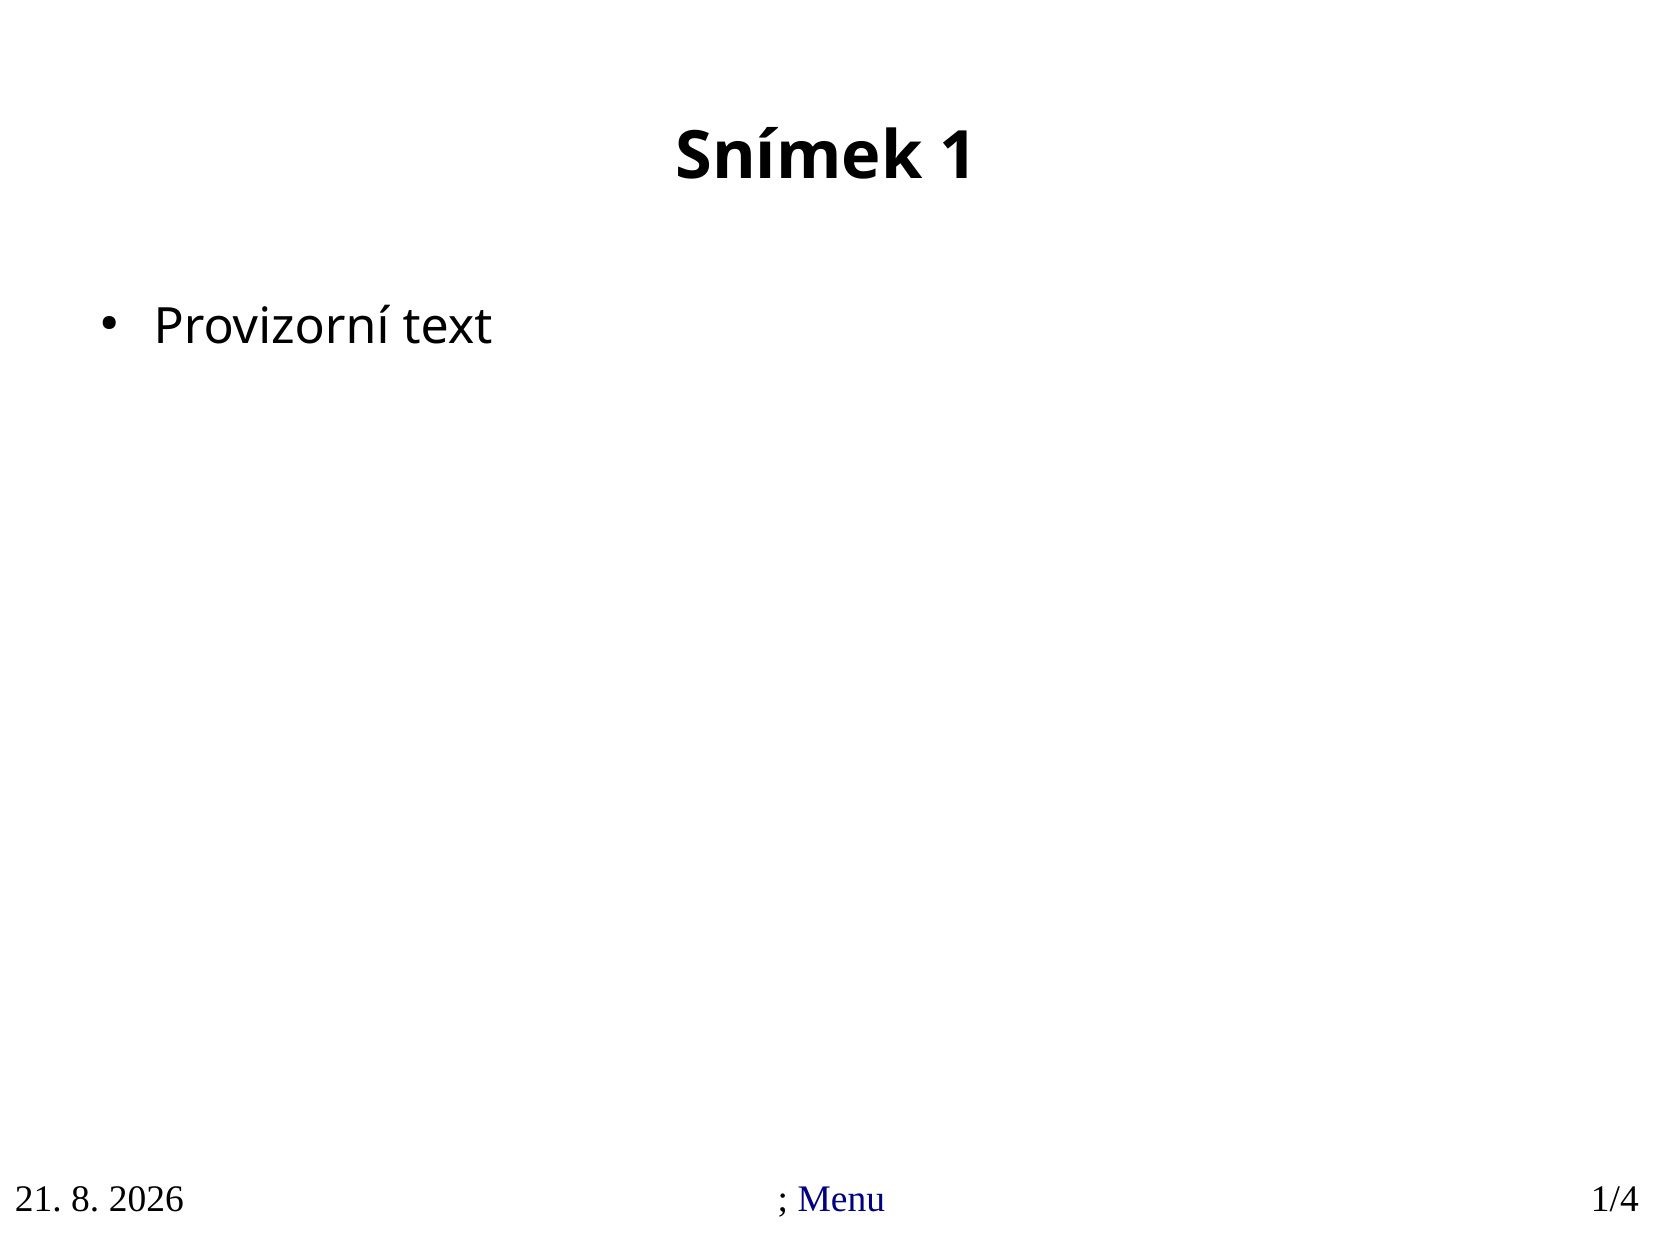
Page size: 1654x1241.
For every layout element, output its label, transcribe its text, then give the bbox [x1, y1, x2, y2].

list Provizorní text [82, 290, 1571, 1109]
title Snímek 1 [82, 49, 1571, 257]
